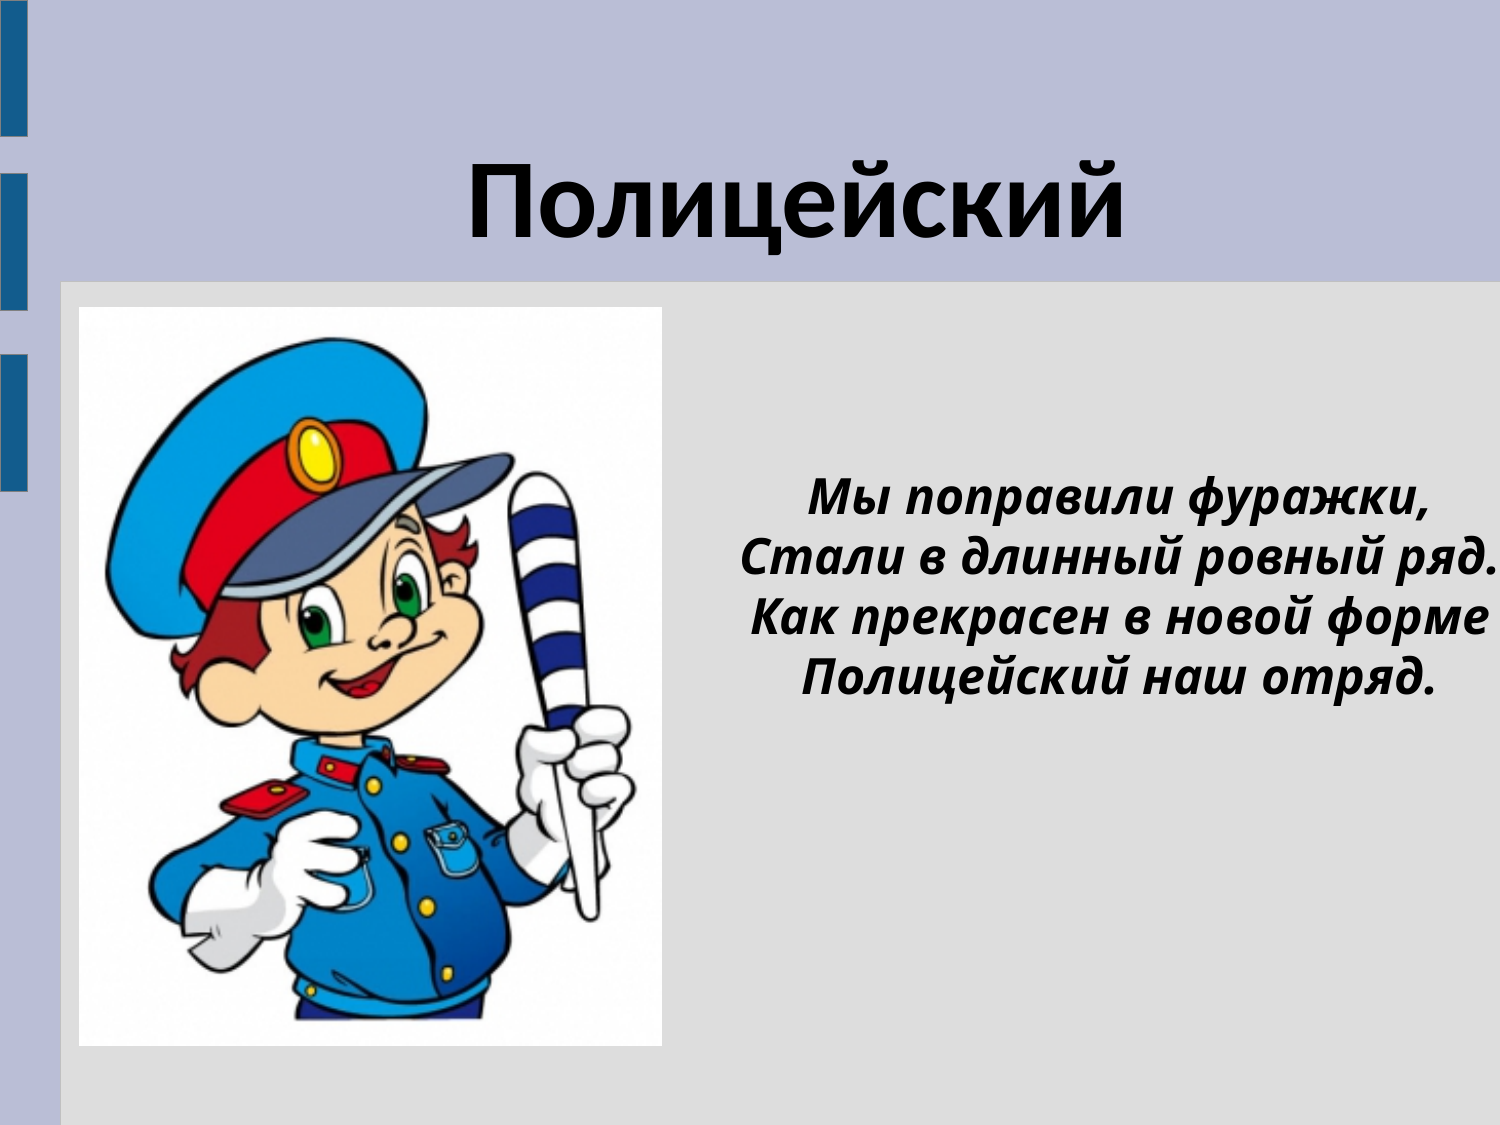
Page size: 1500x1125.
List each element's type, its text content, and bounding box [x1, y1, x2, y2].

text_box Полицейский [451, 117, 1144, 268]
title Мы поправили фуражки, Стали в длинный ровный ряд. Как прекрасен в новой форме Полицейский наш отряд. [662, 457, 1500, 645]
picture [79, 307, 662, 1046]
